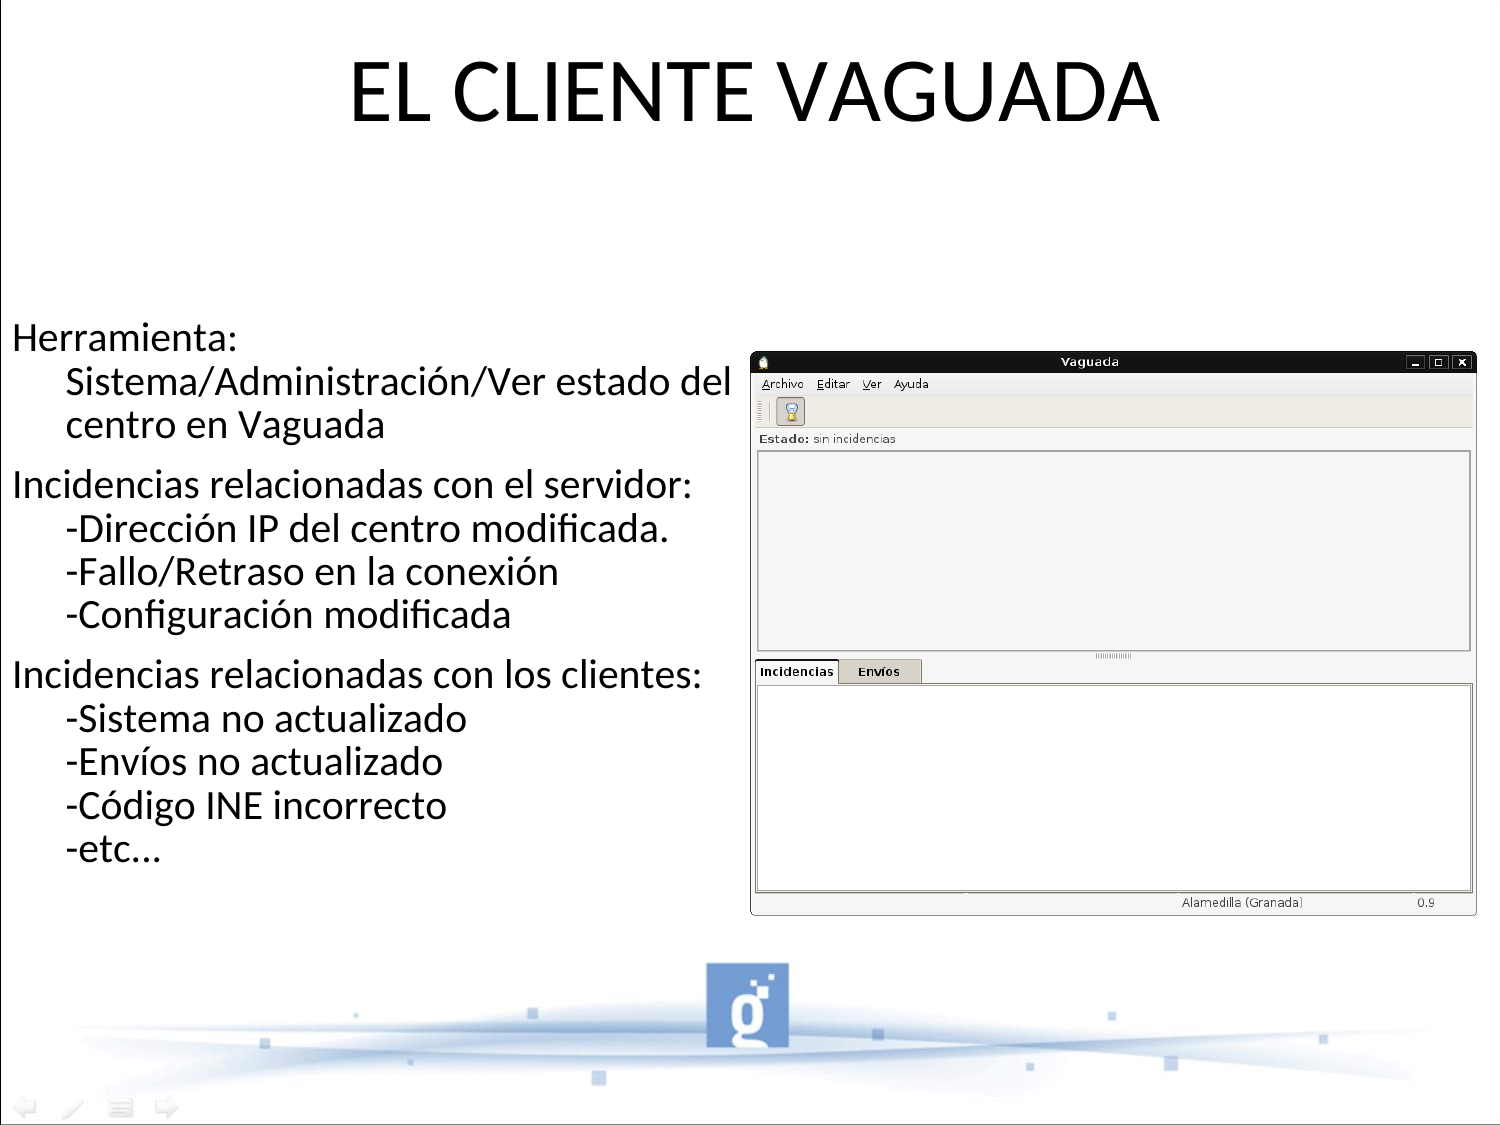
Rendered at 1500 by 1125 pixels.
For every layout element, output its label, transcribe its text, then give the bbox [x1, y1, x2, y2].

picture [0, 0, 1500, 1125]
list Herramienta: Sistema/Administración/Ver estado del centro en Vaguada Incidencias relacionadas con el servidor: -Dirección IP del centro modificada. -Fallo/Retraso en la conexión -Configuración modificada Incidencias relacionadas con los clientes: -Sistema no actualizado -Envíos no actualizado -Código INE incorrecto -etc... [12, 318, 739, 1125]
title EL CLIENTE VAGUADA [11, 0, 1500, 193]
